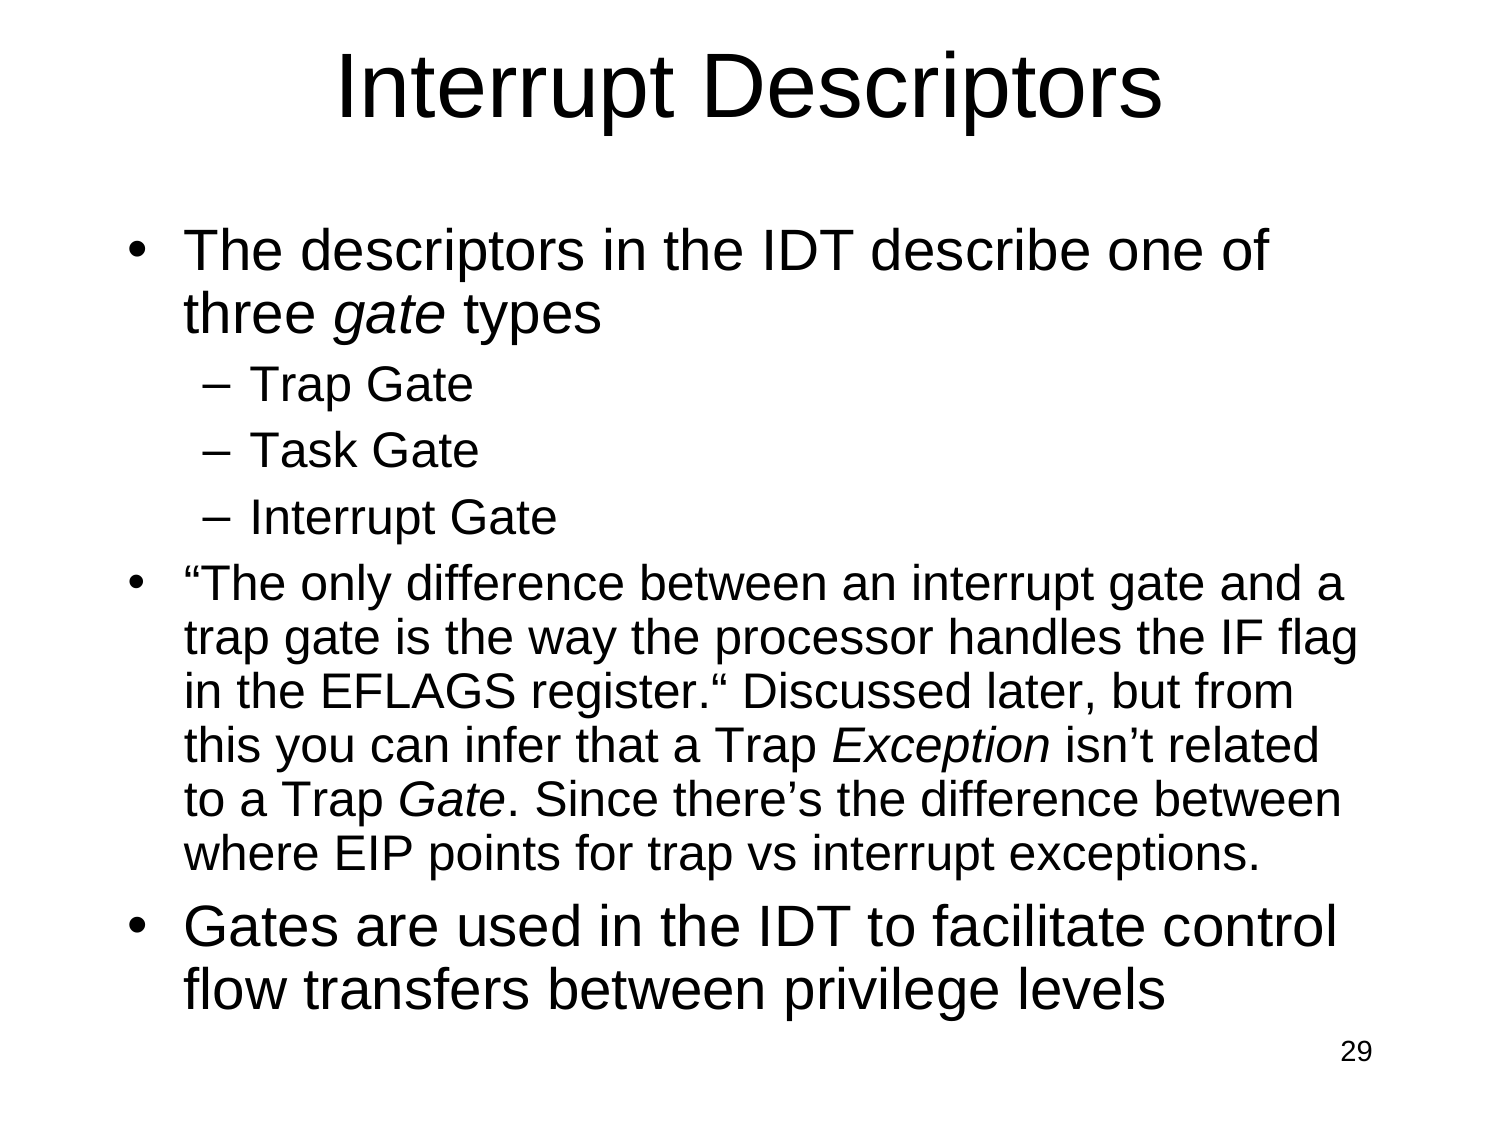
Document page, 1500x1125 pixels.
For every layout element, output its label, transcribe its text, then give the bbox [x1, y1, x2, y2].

list The descriptors in the IDT describe one of three gate types Trap Gate Task Gate Interrupt Gate “The only difference between an interrupt gate and a trap gate is the way the processor handles the IF flag in the EFLAGS register.“ Discussed later, but from this you can infer that a Trap Exception isn’t related to a Trap Gate. Since there’s the difference between where EIP points for trap vs interrupt exceptions. Gates are used in the IDT to facilitate control flow transfers between privilege levels [112, 212, 1388, 1030]
text_box <number> [1074, 1030, 1388, 1101]
title Interrupt Descriptors [112, 0, 1388, 175]
